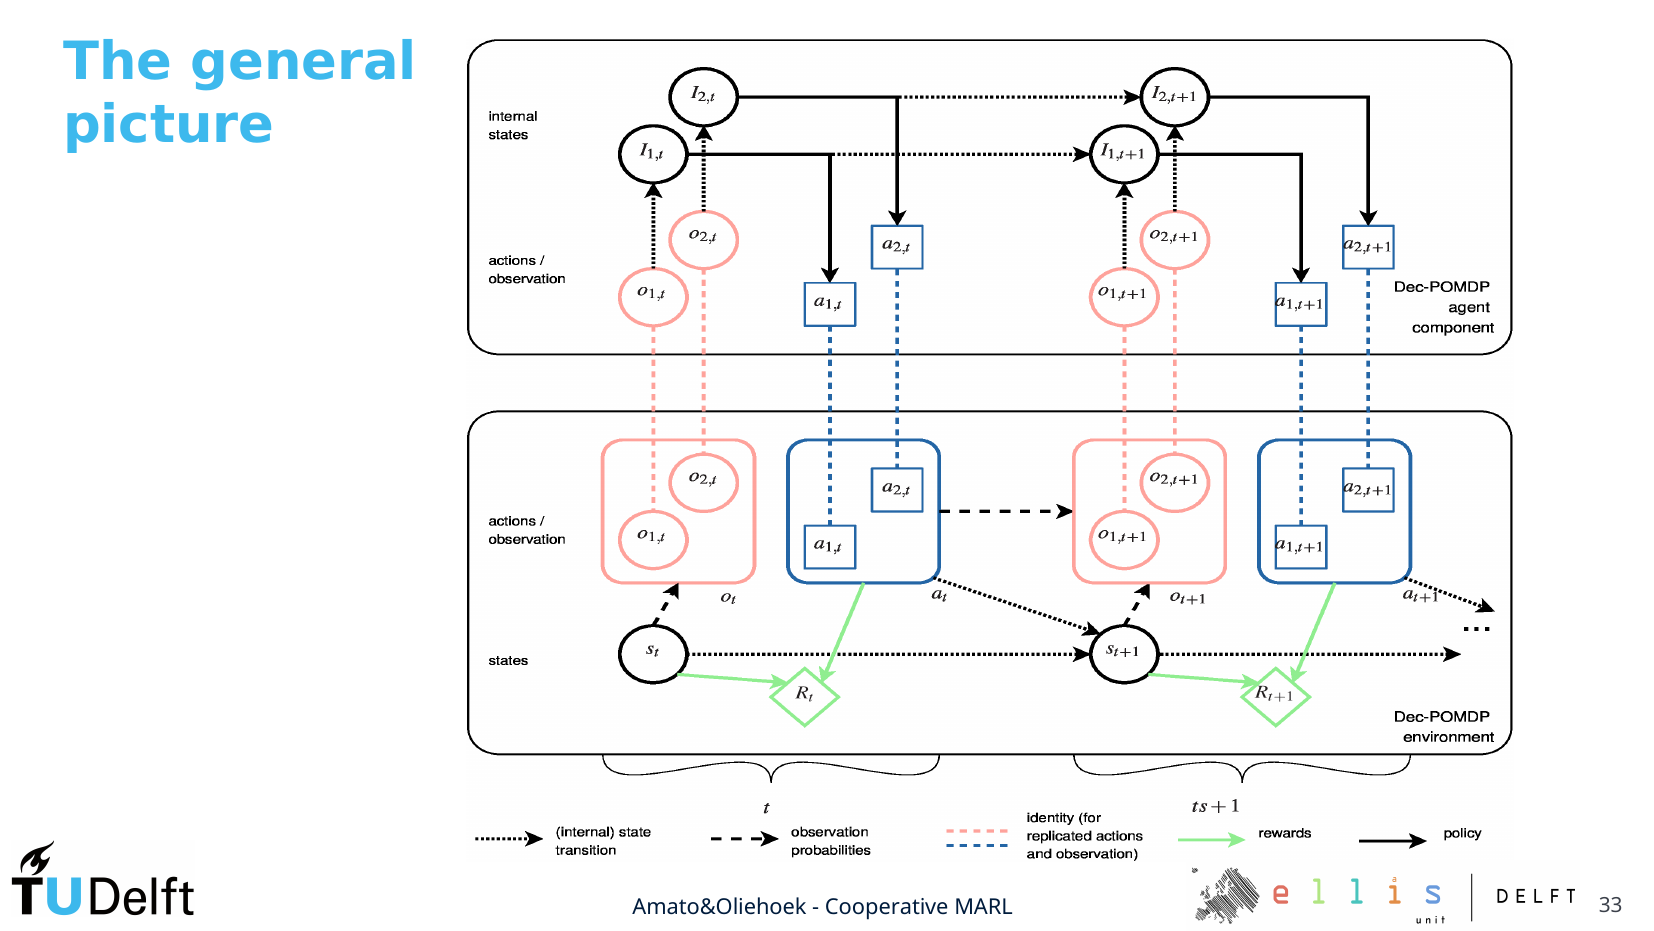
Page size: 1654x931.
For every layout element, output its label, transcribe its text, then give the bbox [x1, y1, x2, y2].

picture [466, 38, 1580, 931]
picture [11, 840, 195, 917]
title The general picture [63, 26, 1571, 153]
